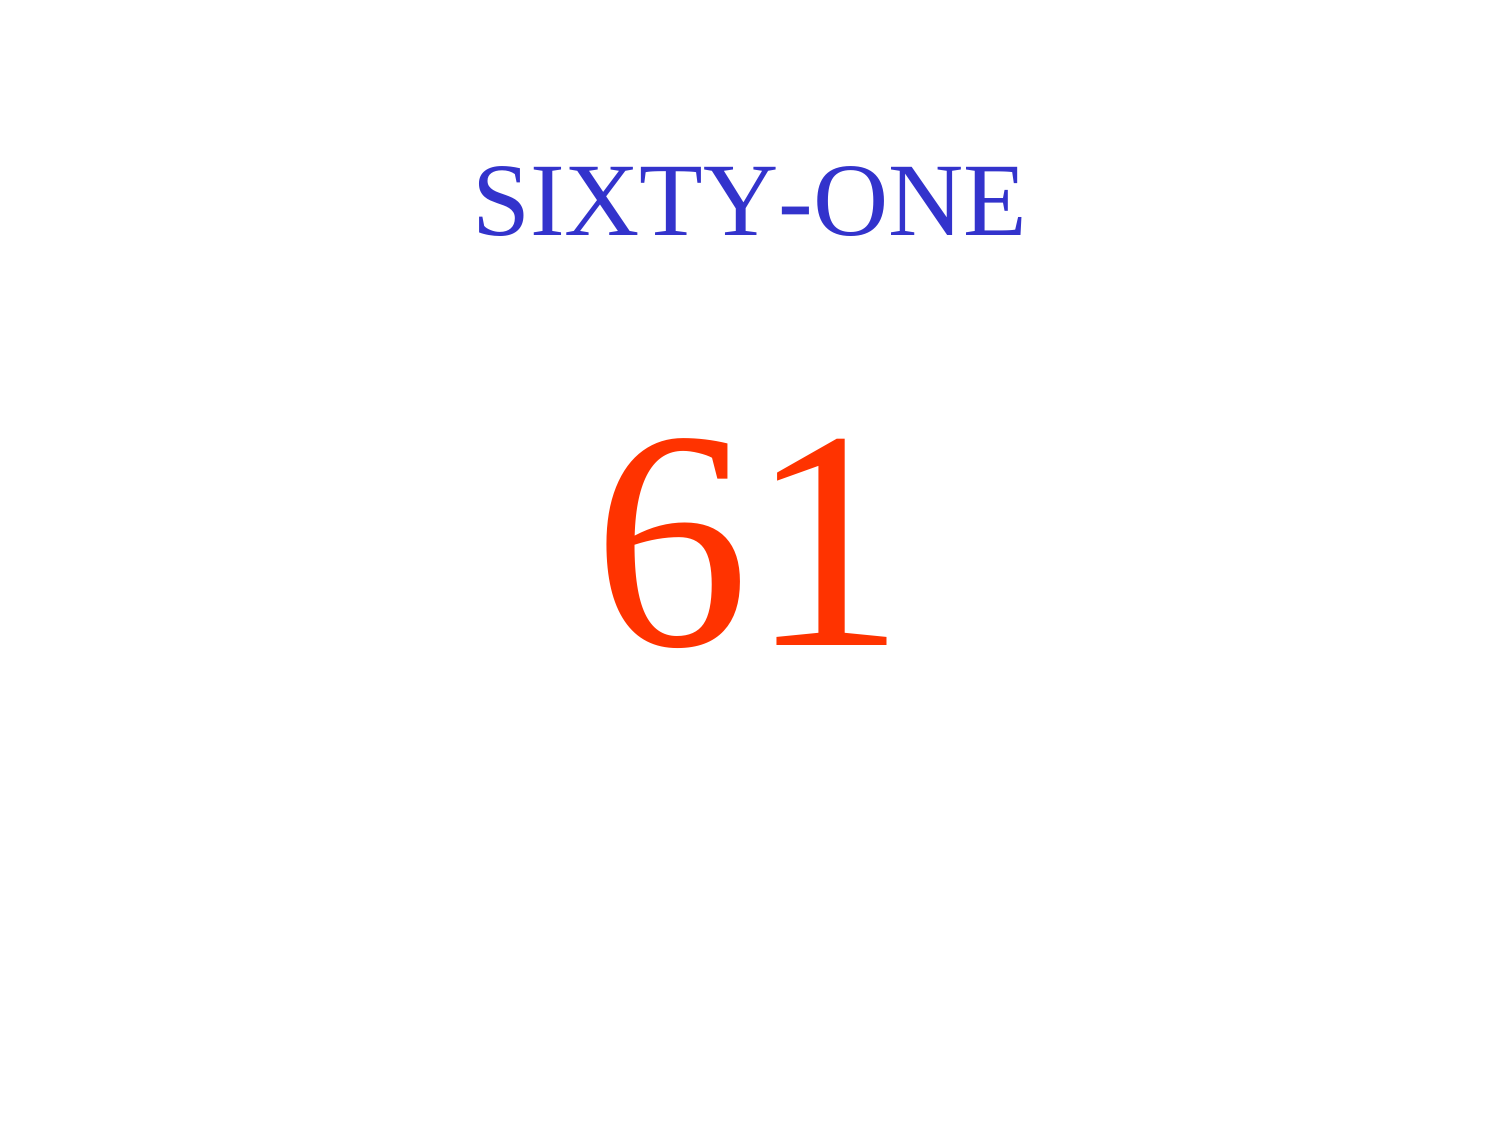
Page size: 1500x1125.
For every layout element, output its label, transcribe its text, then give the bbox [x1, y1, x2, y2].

title SIXTY-ONE [112, 99, 1388, 288]
list 61 [112, 324, 1388, 1000]
